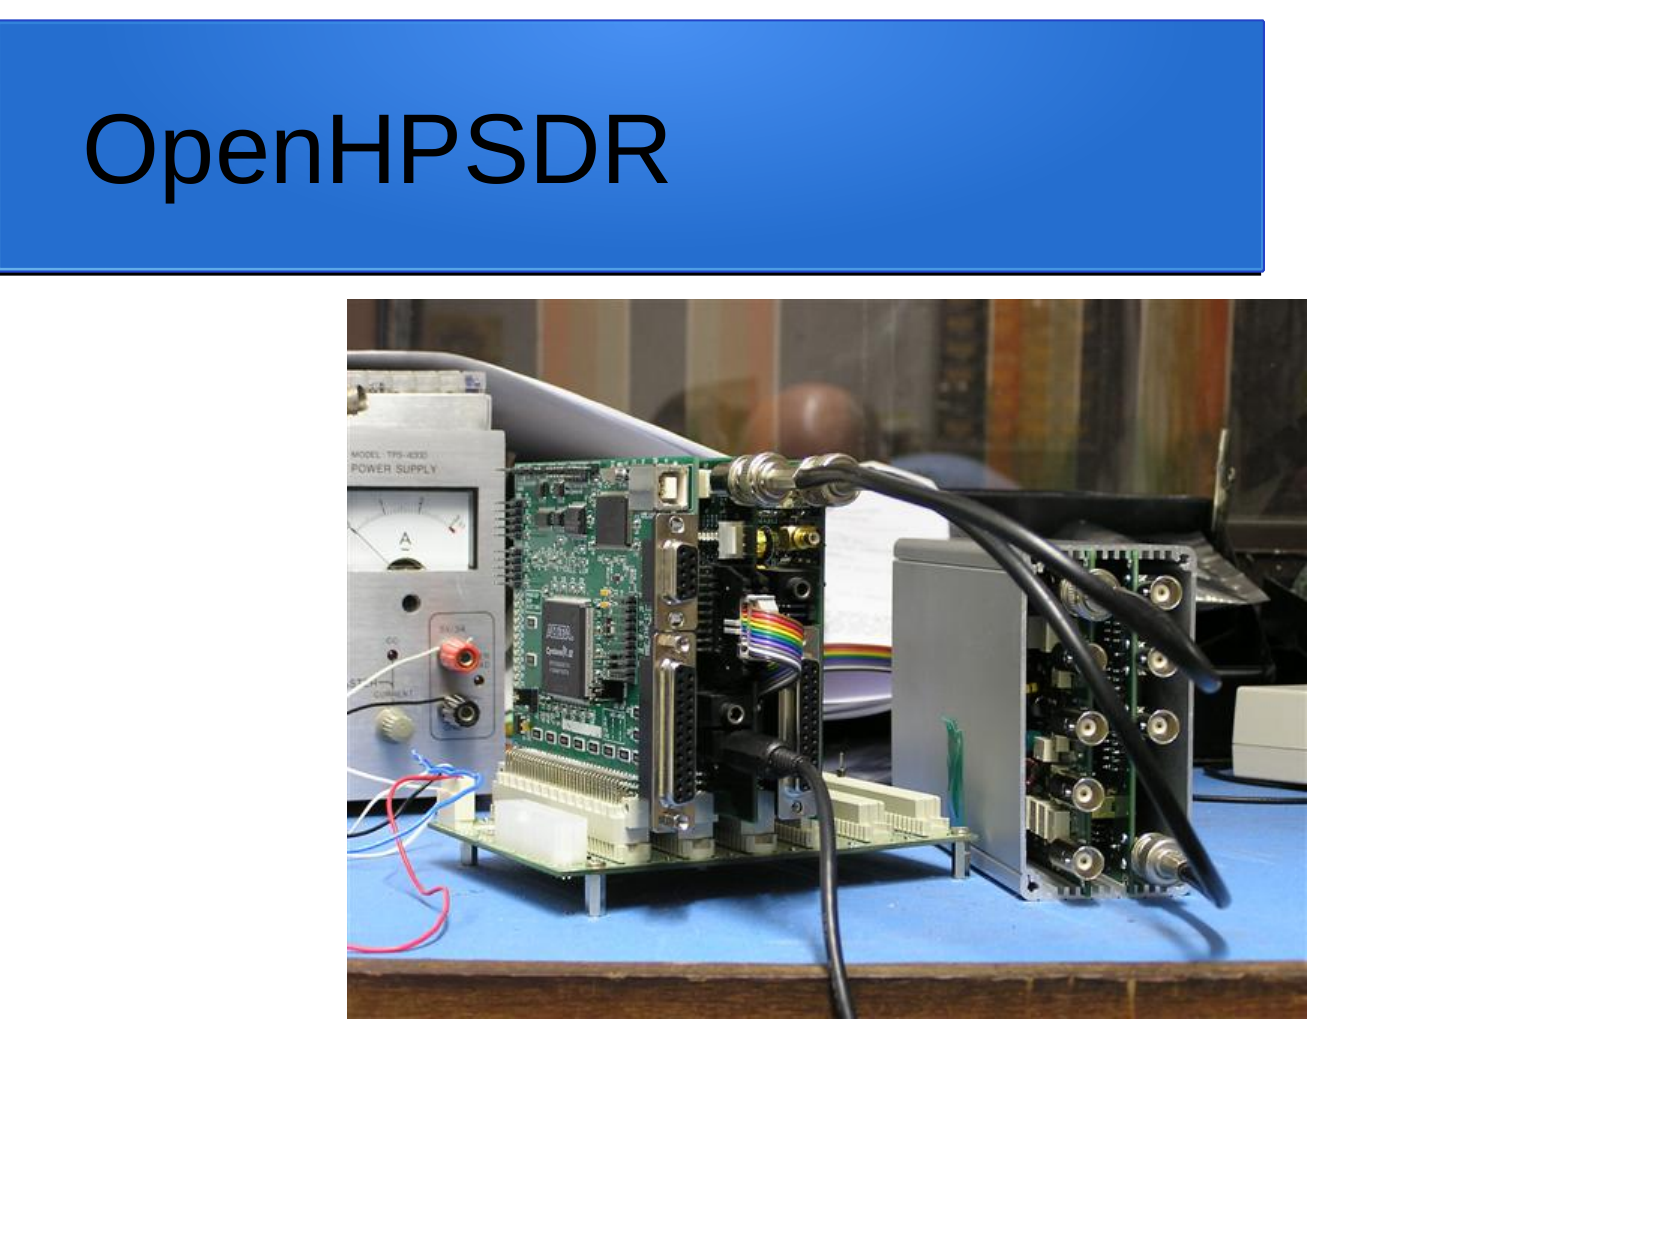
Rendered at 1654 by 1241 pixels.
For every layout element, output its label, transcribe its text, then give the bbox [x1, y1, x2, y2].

picture [347, 299, 1307, 1019]
title OpenHPSDR [82, 47, 1235, 252]
